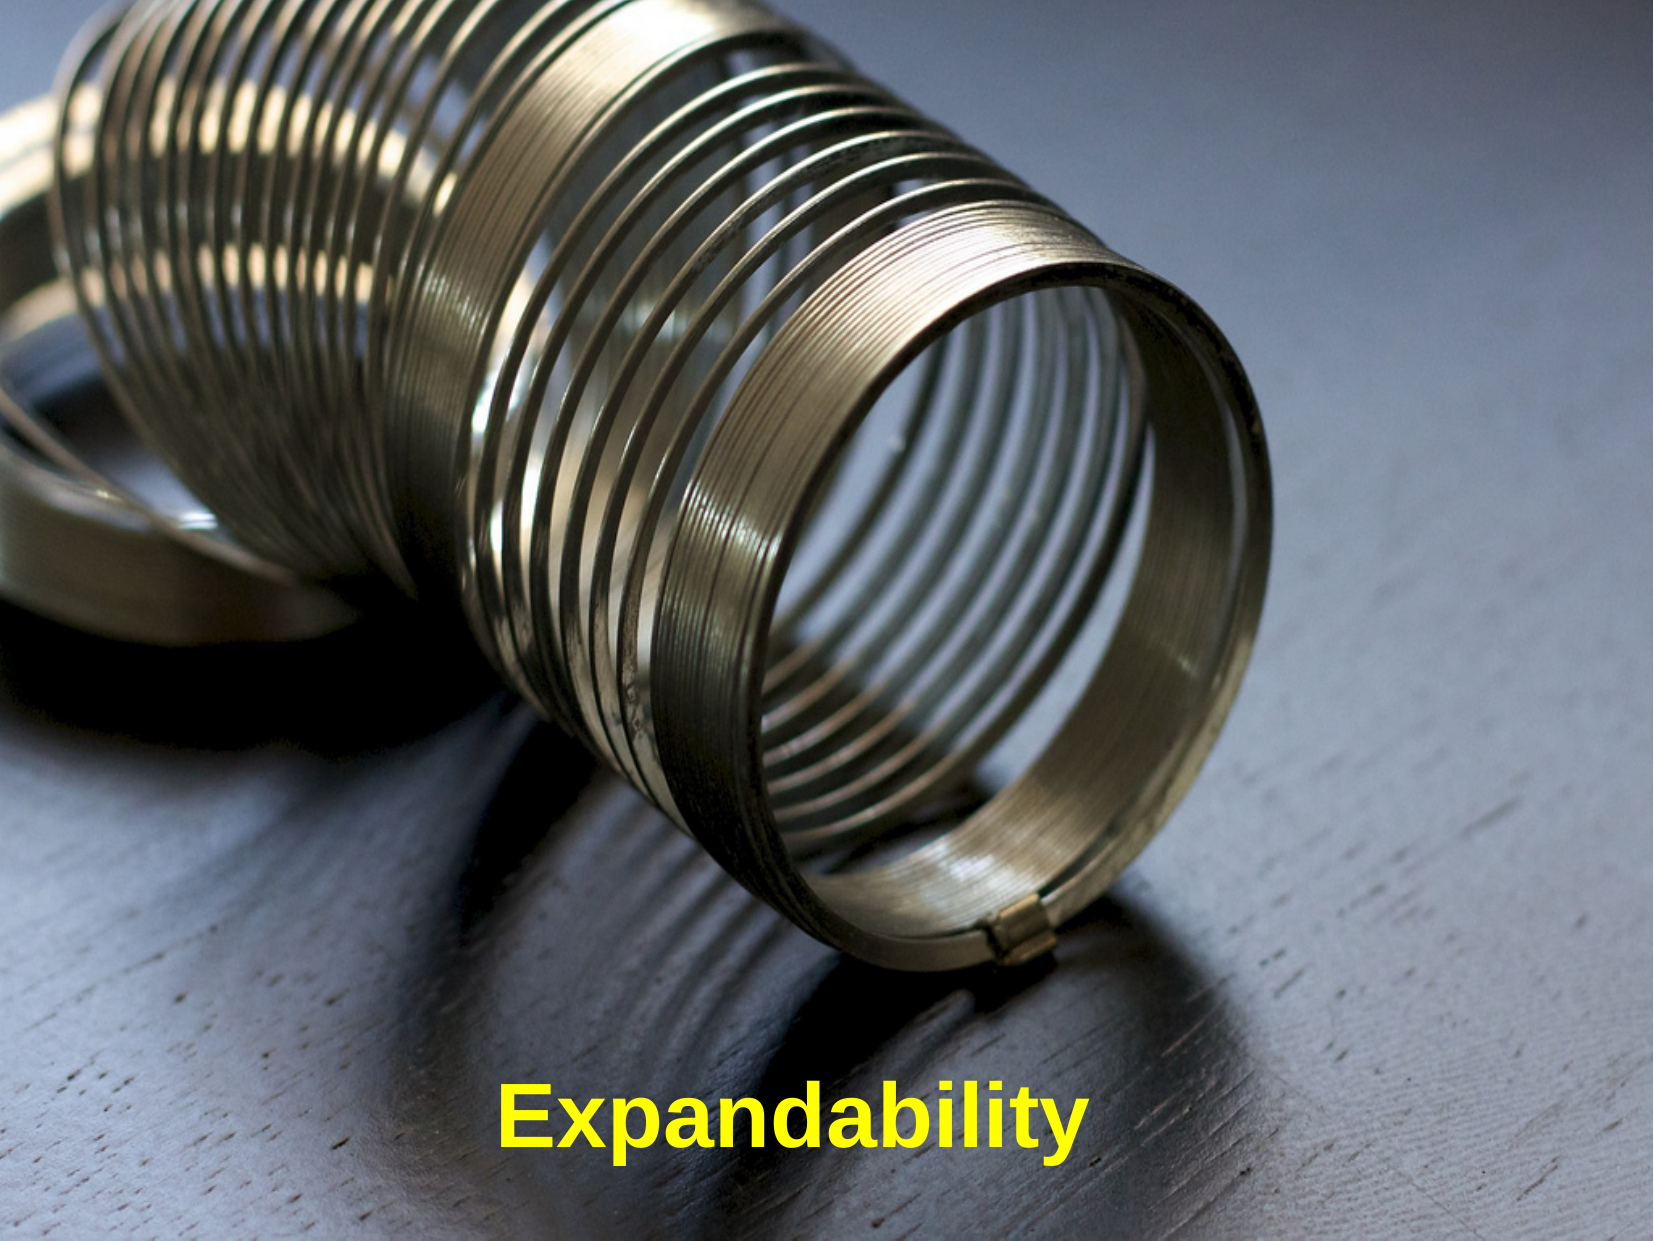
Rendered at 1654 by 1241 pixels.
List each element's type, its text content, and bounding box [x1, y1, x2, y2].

title Expandability [49, 1012, 1538, 1220]
picture [0, 0, 1653, 1241]
